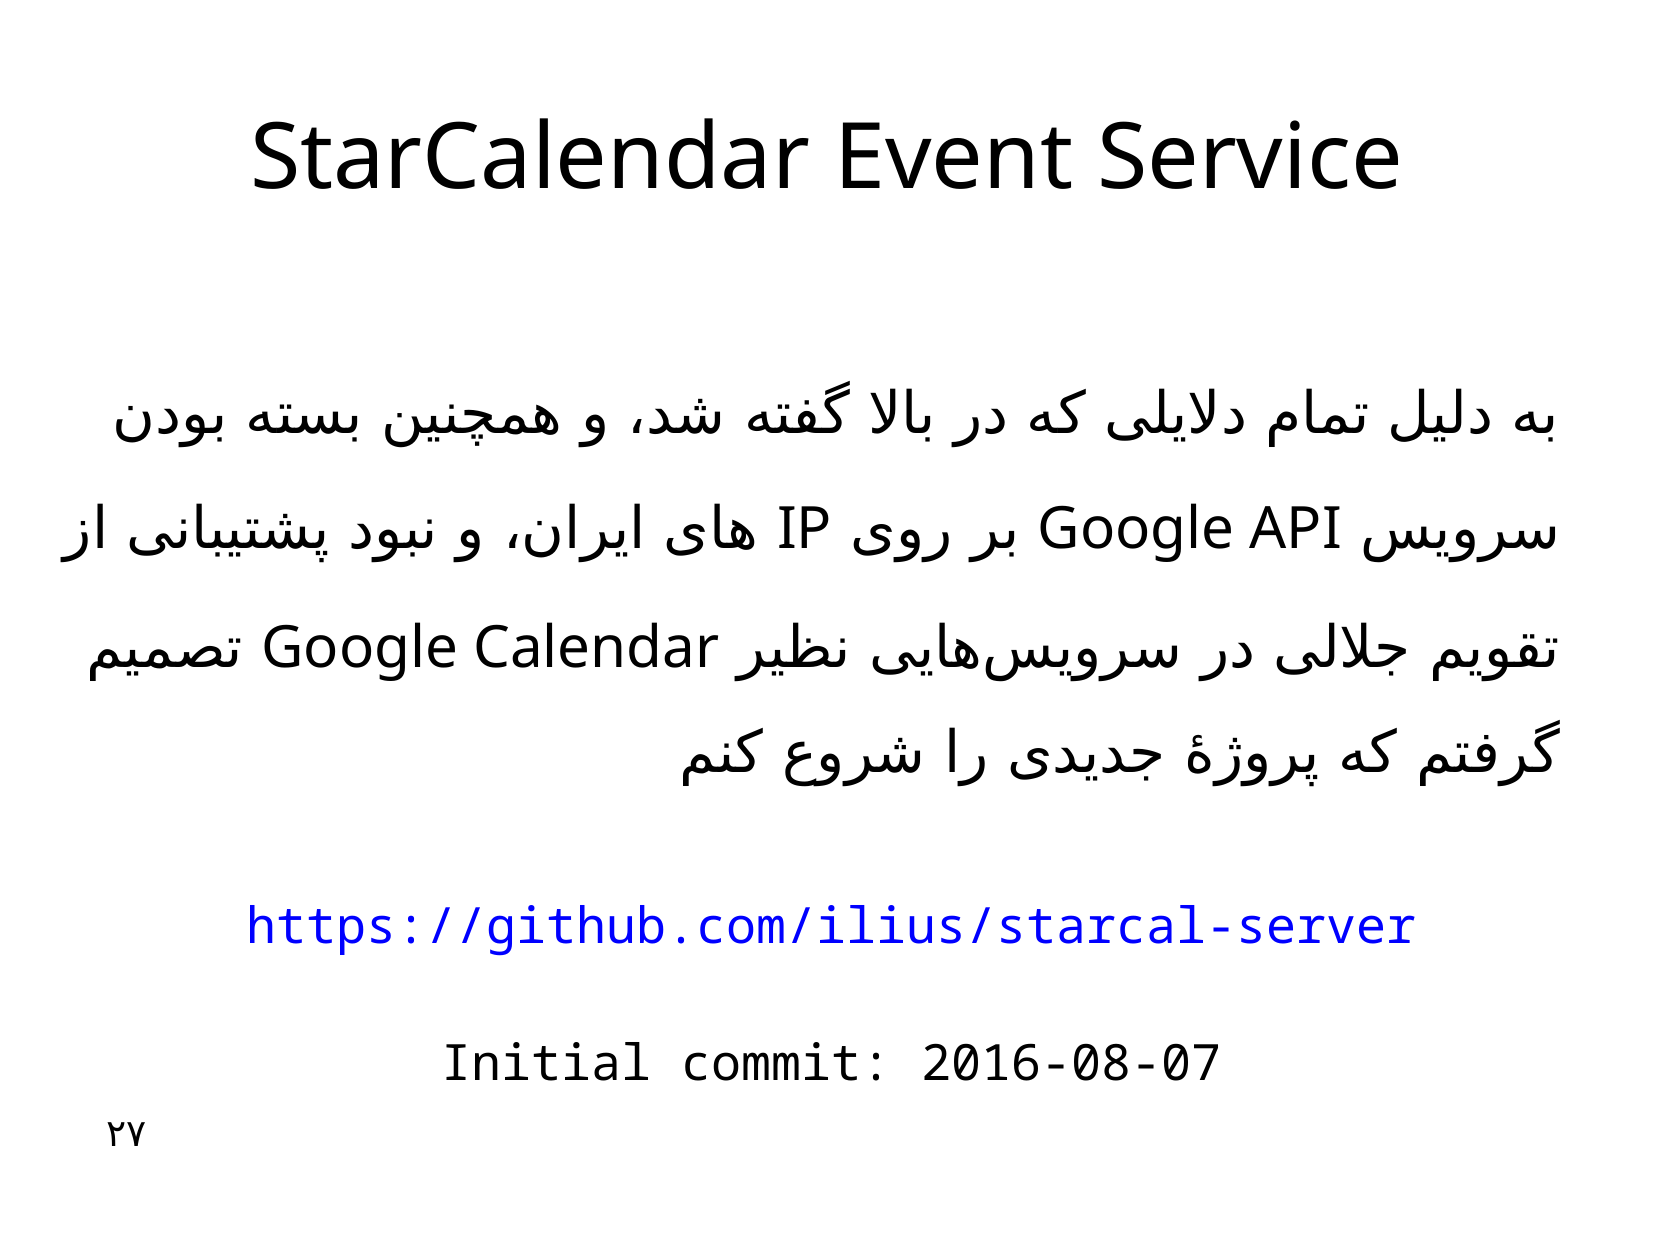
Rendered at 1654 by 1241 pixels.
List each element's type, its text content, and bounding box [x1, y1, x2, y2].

title StarCalendar Event Service [82, 49, 1571, 257]
text_box ۲۷ [91, 1104, 166, 1175]
text_box به دلیل تمام دلایلی که در بالا گفته شد، و همچنین بسته بودن سرویس Google API بر روی IP های ایران، و نبود پشتیبانی از تقویم جلالی در سرویس‌هایی نظیر Google Calendar تصمیم گرفتم که پروژهٔ جدیدی را شروع کنم [30, 338, 1576, 824]
text_box https://github.com/ilius/starcal-server Initial commit: 2016-08-07 [231, 883, 1486, 1073]
